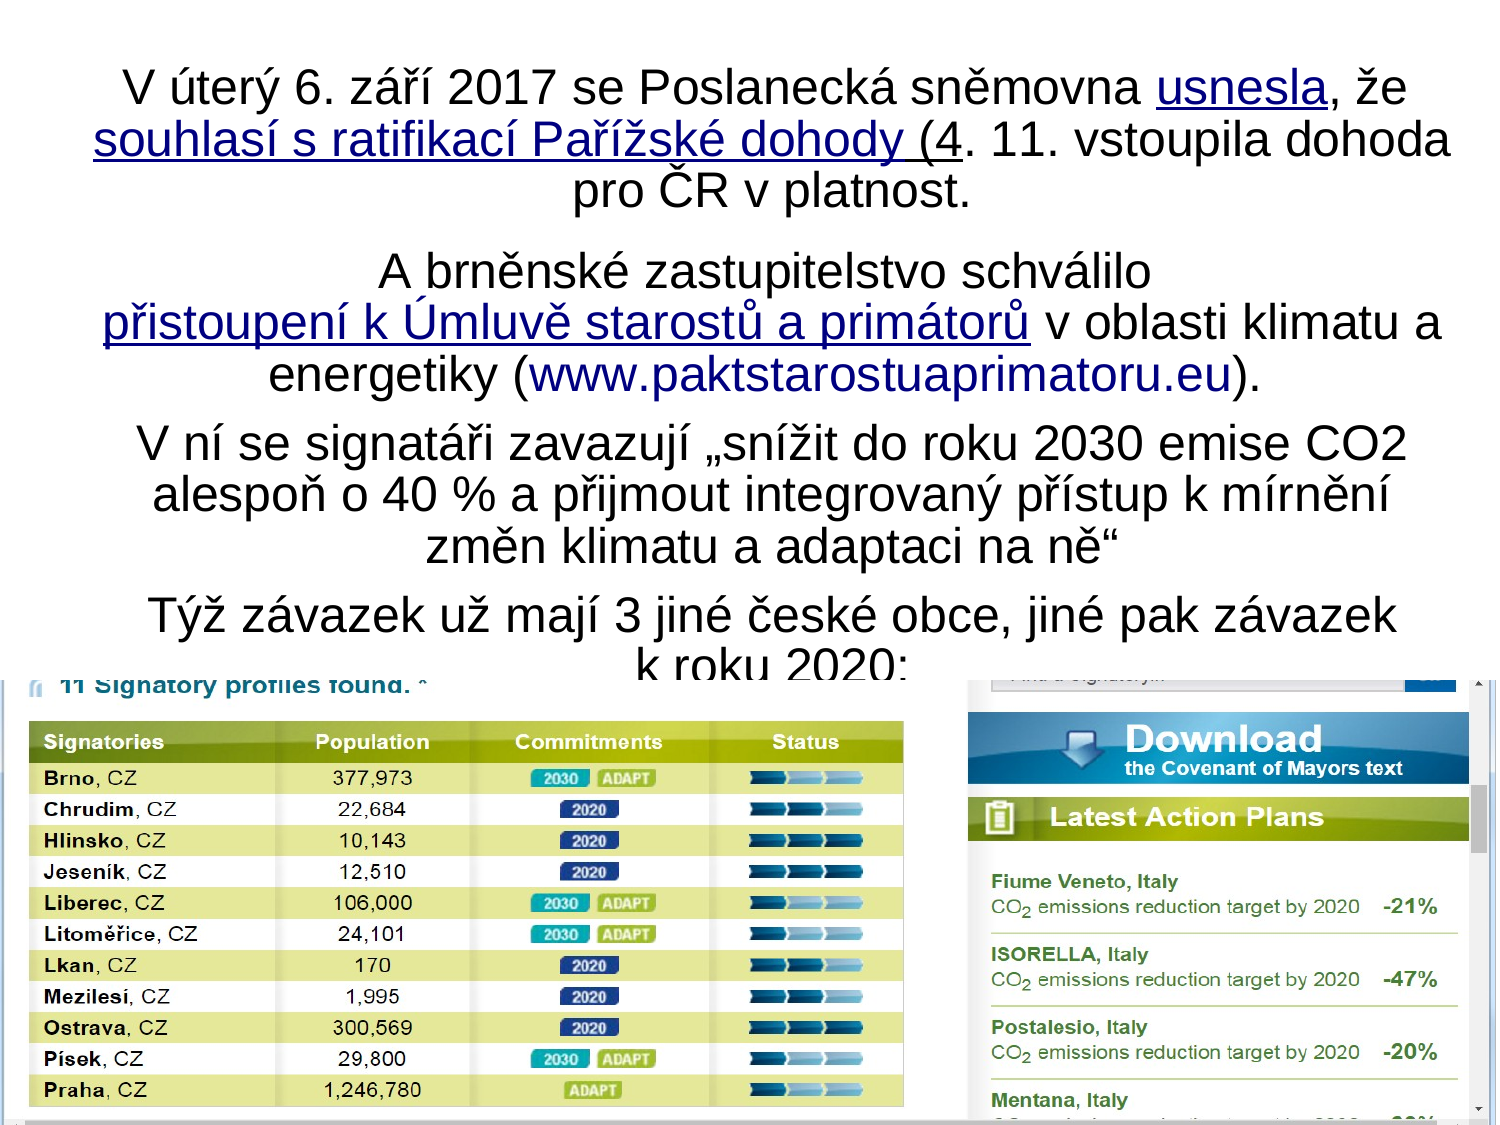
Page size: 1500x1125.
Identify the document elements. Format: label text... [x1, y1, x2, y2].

subtitle V úterý 6. září 2017 se Poslanecká sněmovna usnesla, že souhlasí s ratifikací Pařížské dohody (4. 11. vstoupila dohoda pro ČR v platnost. A brněnské zastupitelstvo schválilo přistoupení k Úmluvě starostů a primátorů v oblasti klimatu a energetiky (www.paktstarostuaprimatoru.eu). V ní se signatáři zavazují „snížit do roku 2030 emise CO2 alespoň o 40 % a přijmout integrovaný přístup k mírnění změn klimatu a adaptaci na ně“ Týž závazek už mají 3 jiné české obce, jiné pak závazek k roku 2020: [86, 60, 1459, 680]
picture [0, 680, 1496, 1125]
